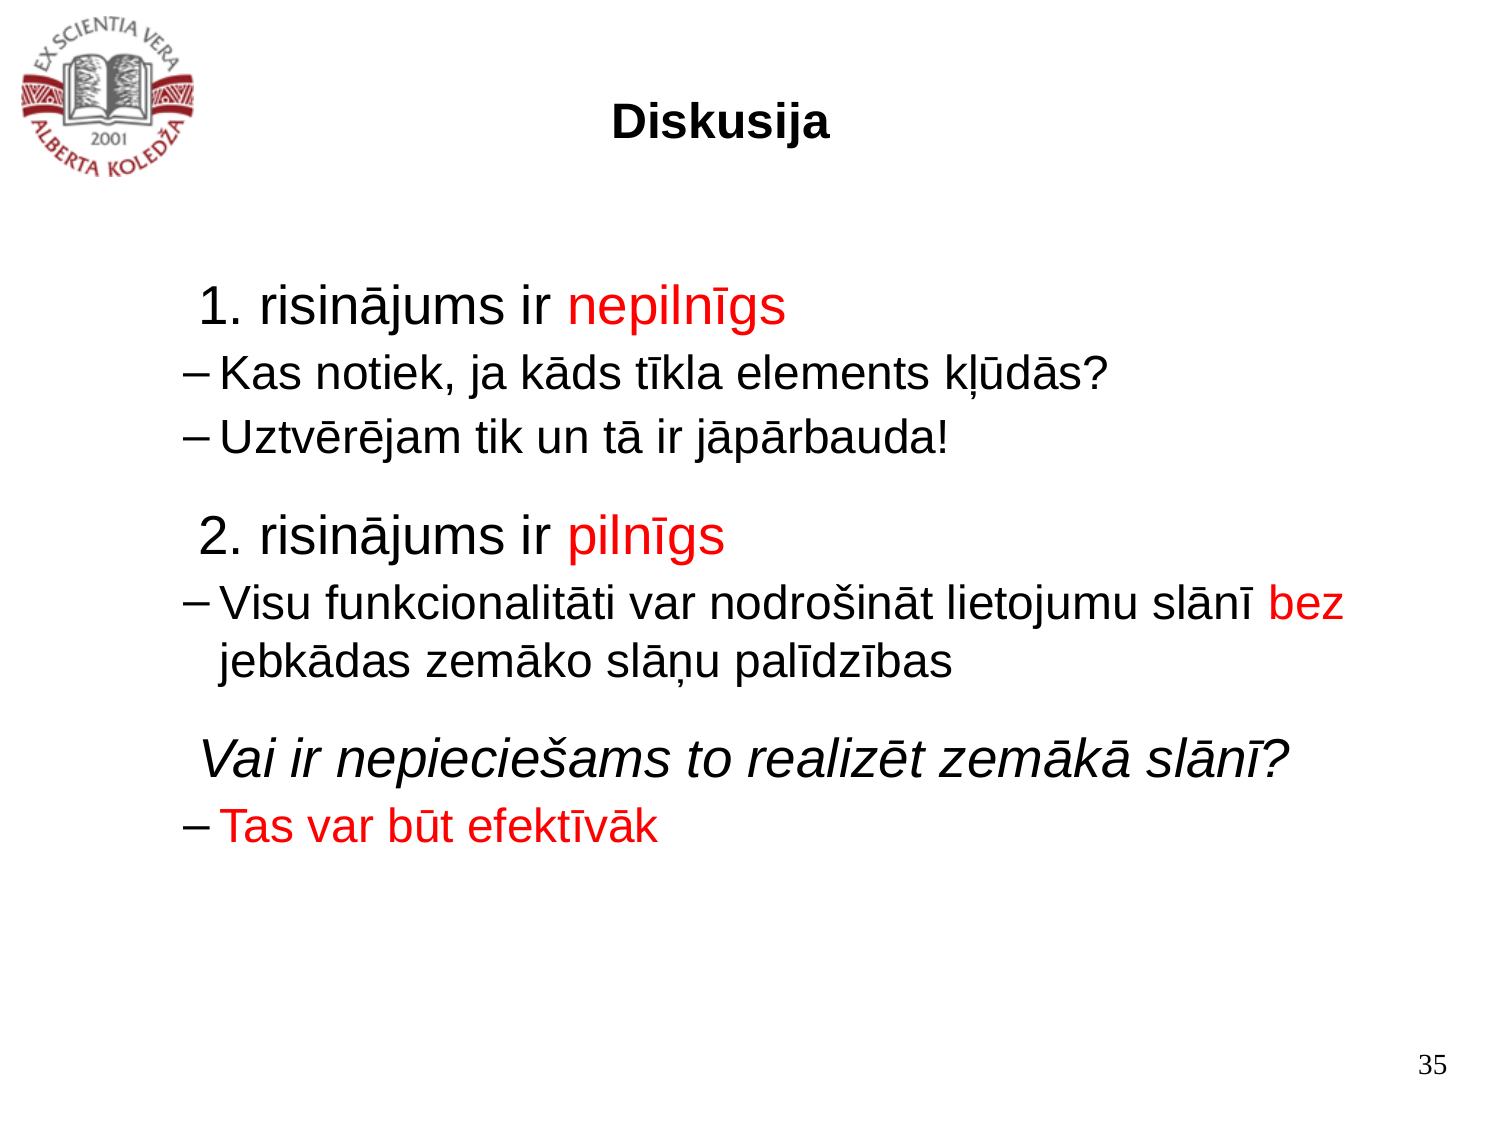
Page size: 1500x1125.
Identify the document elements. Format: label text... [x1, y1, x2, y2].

title Diskusija [50, 62, 1374, 175]
text_box <skaitlis> [1312, 1037, 1463, 1101]
picture [21, 16, 194, 177]
list 1. risinājums ir nepilnīgs Kas notiek, ja kāds tīkla elements kļūdās? Uztvērējam tik un tā ir jāpārbauda! 2. risinājums ir pilnīgs Visu funkcionalitāti var nodrošināt lietojumu slānī bez jebkādas zemāko slāņu palīdzības Vai ir nepieciešams to realizēt zemākā slānī? Tas var būt efektīvāk [112, 262, 1425, 1038]
